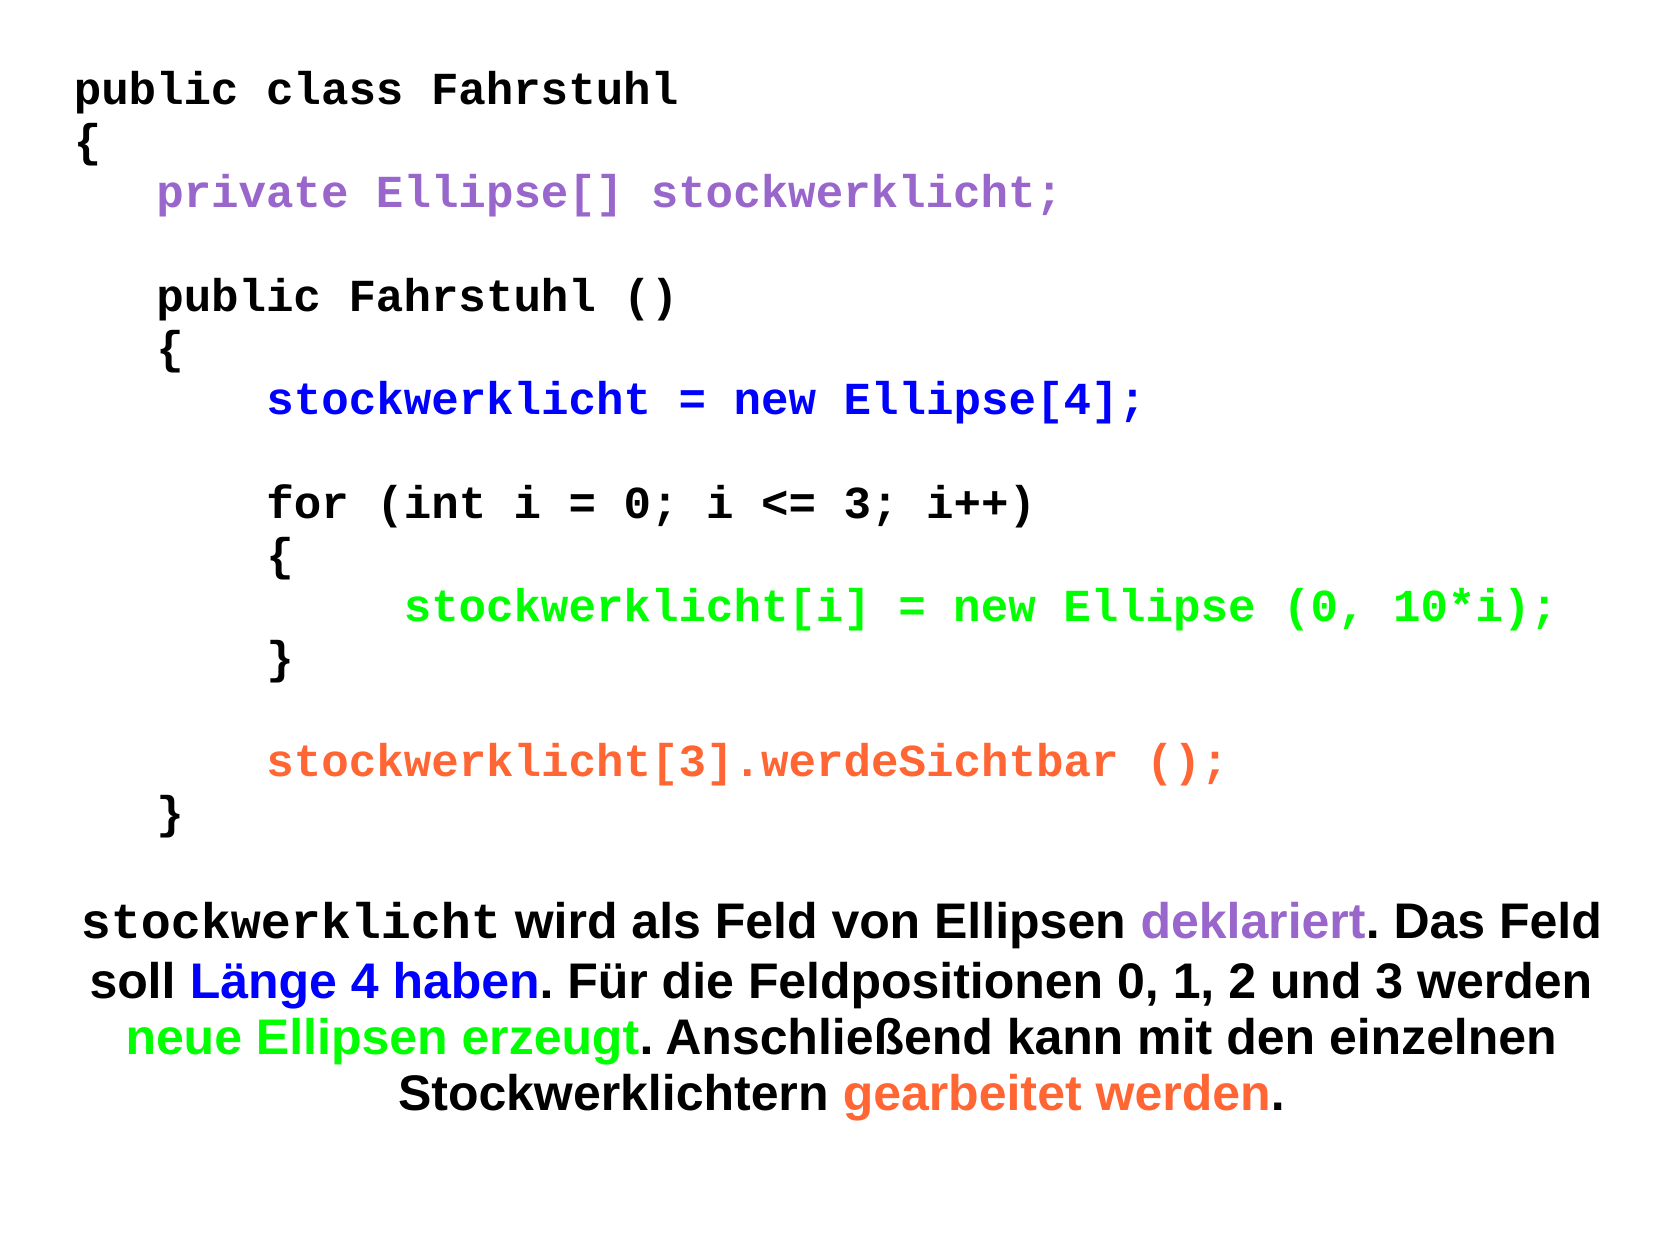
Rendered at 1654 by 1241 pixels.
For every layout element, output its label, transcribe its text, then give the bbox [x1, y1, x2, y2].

text_box public class Fahrstuhl { private Ellipse[] stockwerklicht; public Fahrstuhl () { stockwerklicht = new Ellipse[4]; for (int i = 0; i <= 3; i++) { stockwerklicht[i] = new Ellipse (0, 10*i); } stockwerklicht[3].werdeSichtbar (); } [59, 59, 1625, 857]
text_box stockwerklicht wird als Feld von Ellipsen deklariert. Das Feld soll Länge 4 haben. Für die Feldpositionen 0, 1, 2 und 3 werden neue Ellipsen erzeugt. Anschließend kann mit den einzelnen Stockwerklichtern gearbeitet werden. [59, 885, 1625, 1211]
